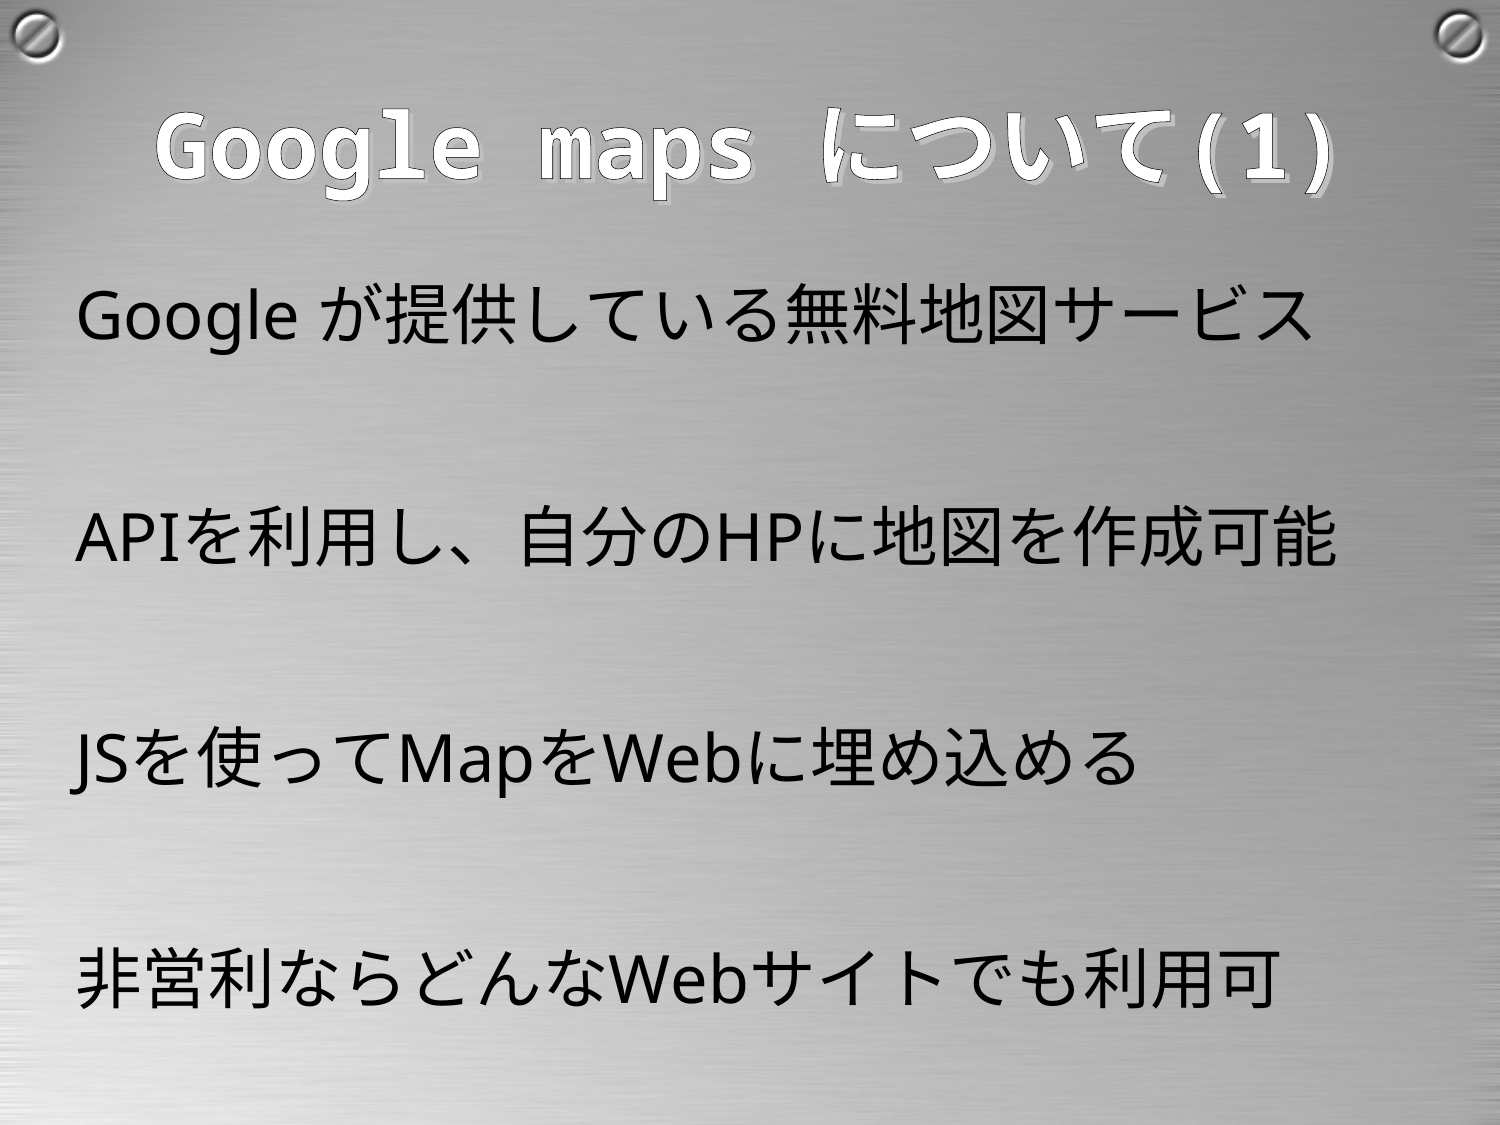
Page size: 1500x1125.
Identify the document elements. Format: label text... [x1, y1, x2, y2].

picture [0, 0, 1500, 1125]
list Google が提供している無料地図サービス APIを利用し、自分のHPに地図を作成可能 JSを使ってMapをWebに埋め込める 非営利ならどんなWebサイトでも利用可 [75, 262, 1426, 991]
title Google maps について(1) [75, 28, 1426, 250]
